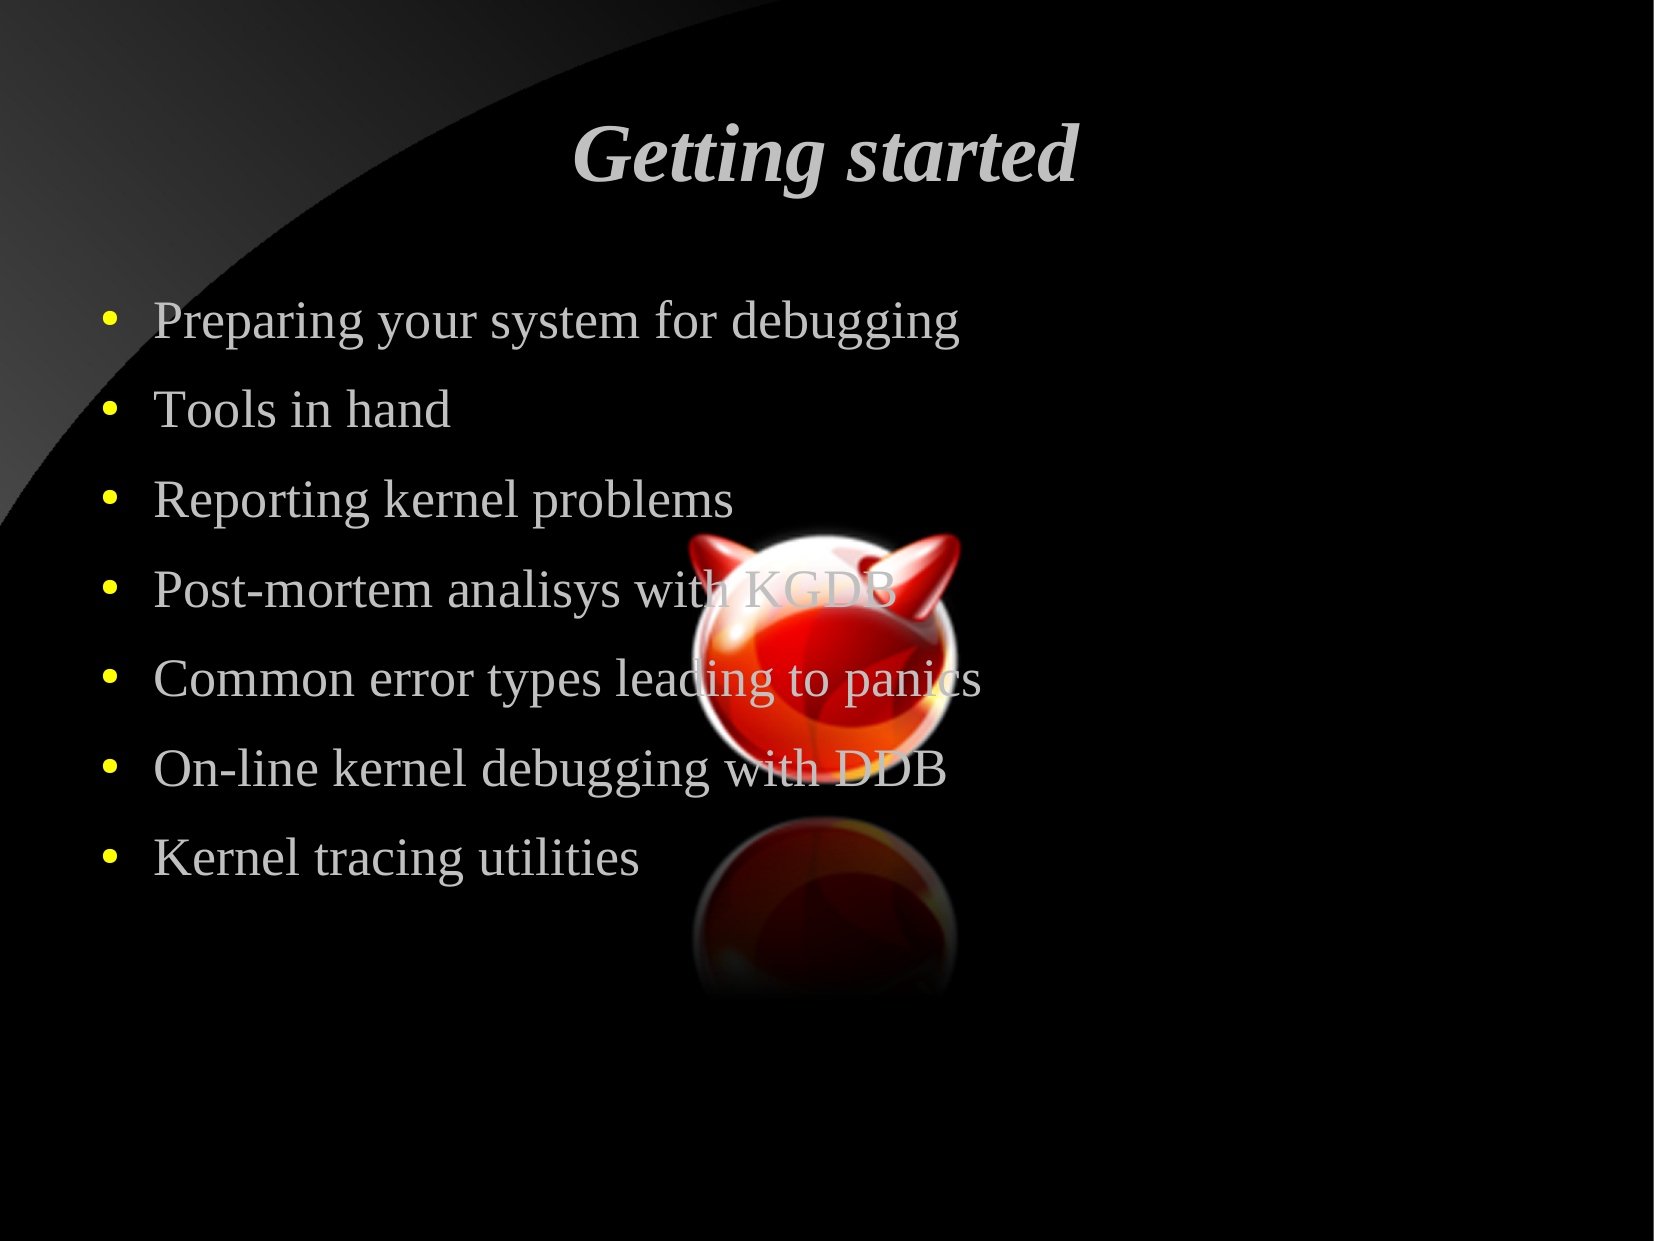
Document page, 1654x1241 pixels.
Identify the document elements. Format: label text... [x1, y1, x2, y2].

picture [0, 0, 1654, 1241]
list Preparing your system for debugging Tools in hand Reporting kernel problems Post-mortem analisys with KGDB Common error types leading to panics On-line kernel debugging with DDB Kernel tracing utilities [82, 290, 1571, 1109]
title Getting started [82, 49, 1571, 257]
